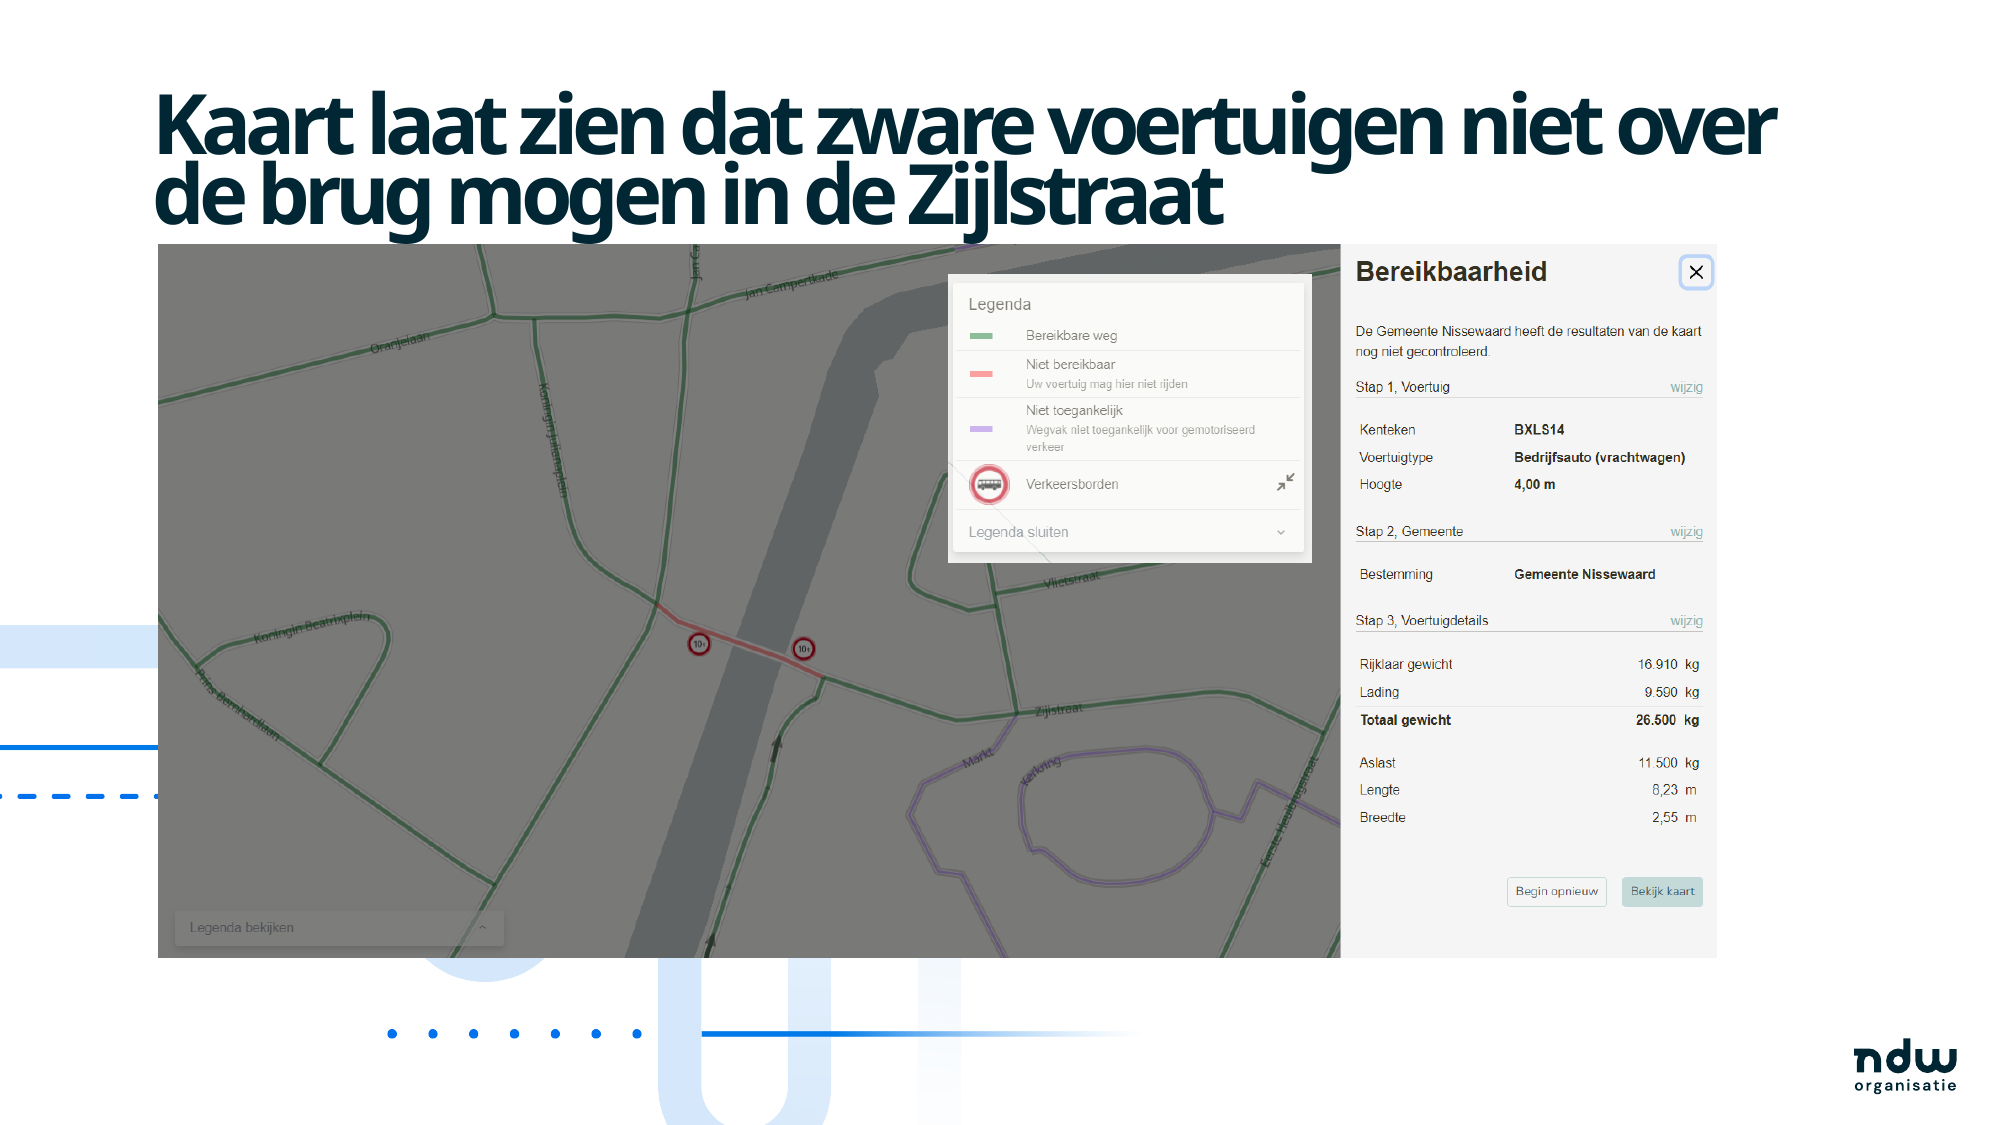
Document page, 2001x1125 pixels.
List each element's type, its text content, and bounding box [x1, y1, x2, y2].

picture [158, 244, 1717, 958]
title Kaart laat zien dat zware voertuigen niet over de brug mogen in de Zijlstraat [137, 59, 1863, 278]
